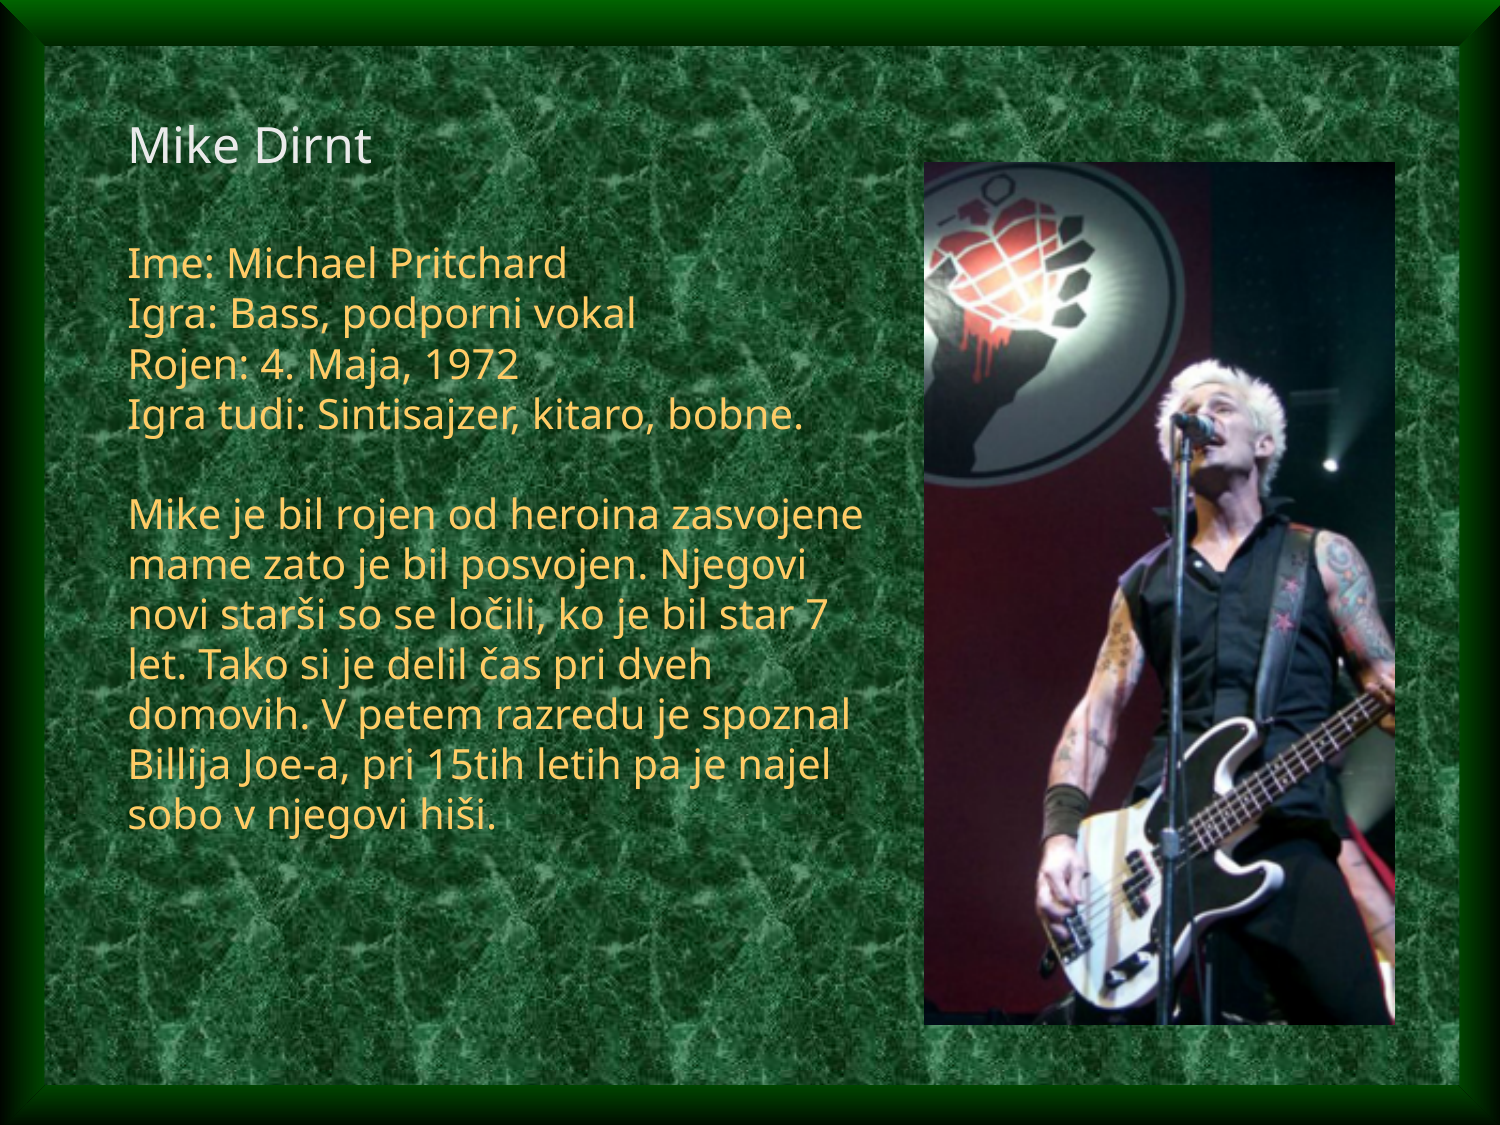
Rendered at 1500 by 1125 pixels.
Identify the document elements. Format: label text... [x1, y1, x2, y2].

picture [44, 46, 1460, 1085]
title Ime: Michael Pritchard Igra: Bass, podporni vokal Rojen: 4. Maja, 1972 Igra tudi: Sintisajzer, kitaro, bobne. Mike je bil rojen od heroina zasvojene mame zato je bil posvojen. Njegovi novi starši so se ločili, ko je bil star 7 let. Tako si je delil čas pri dveh domovih. V petem razredu je spoznal Billija Joe-a, pri 15tih letih pa je najel sobo v njegovi hiši. [112, 766, 900, 921]
list Mike Dirnt [112, 112, 1388, 766]
